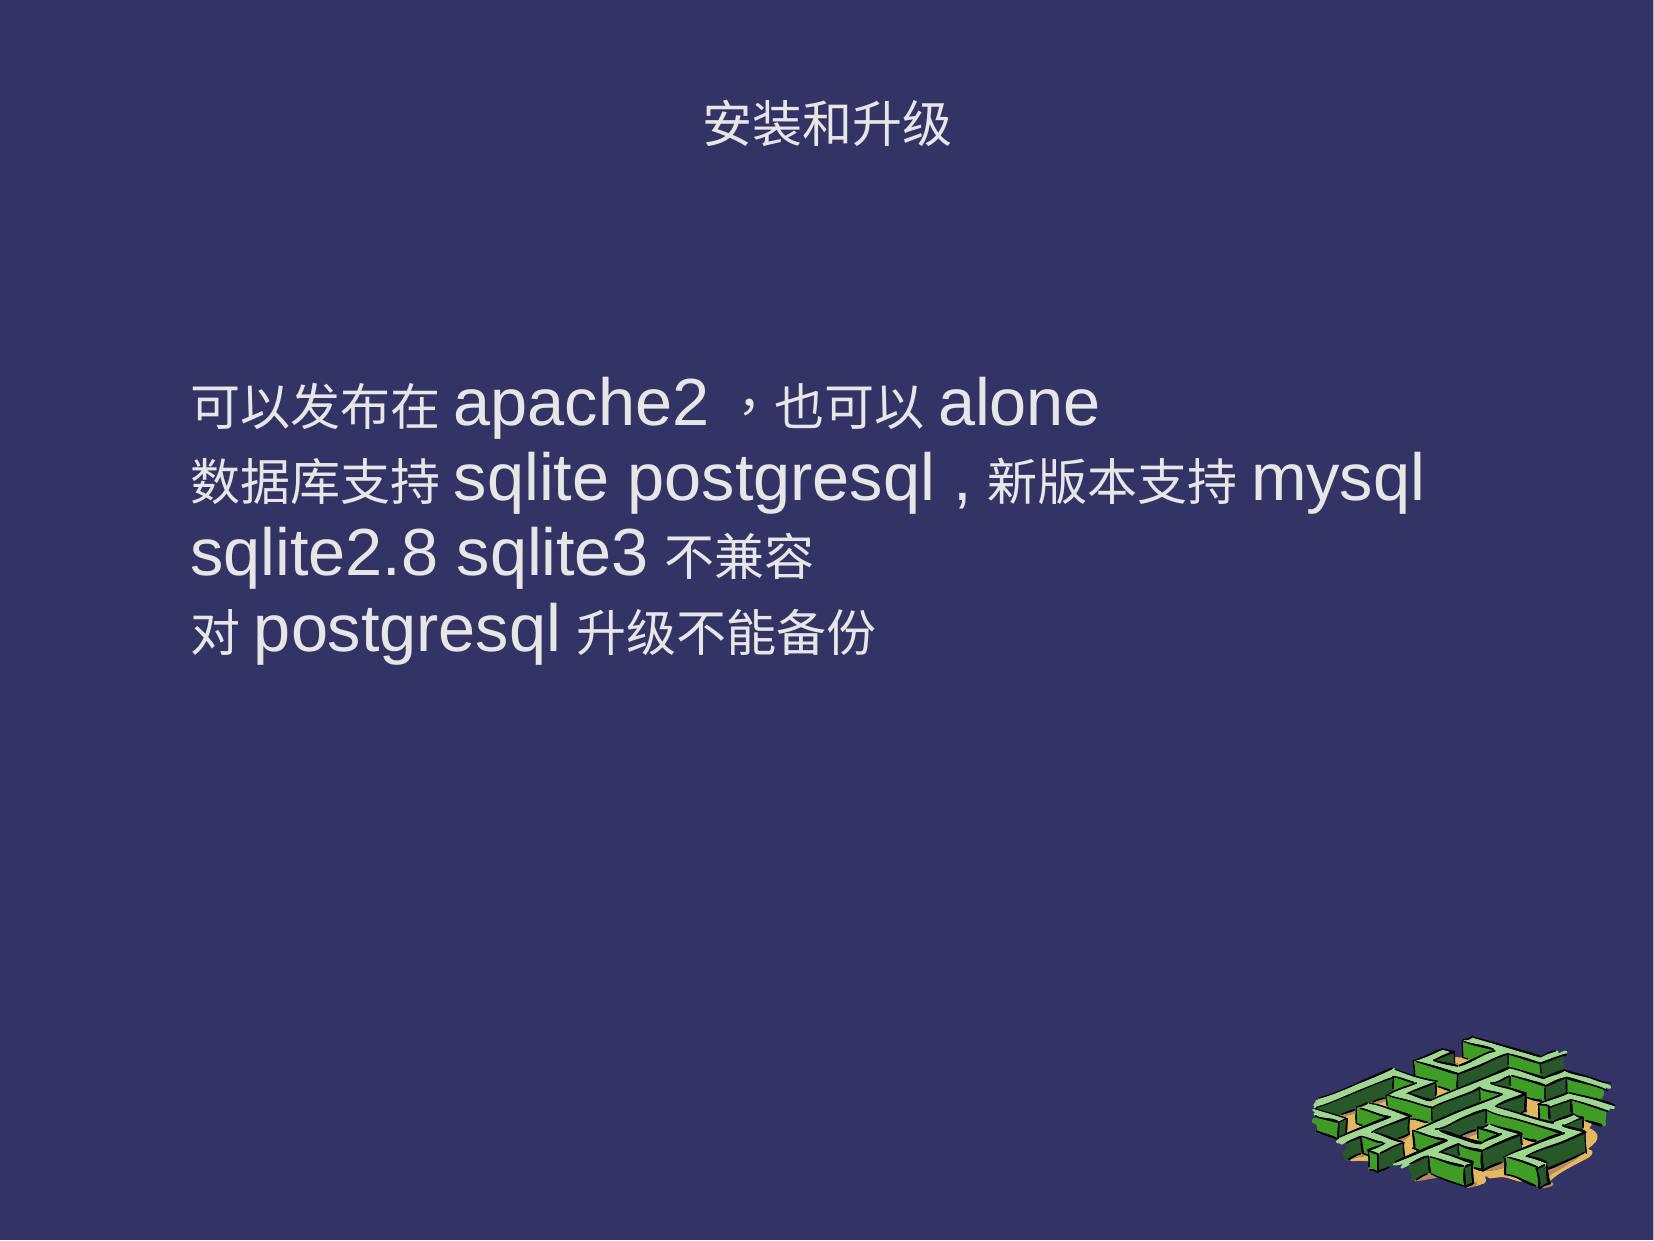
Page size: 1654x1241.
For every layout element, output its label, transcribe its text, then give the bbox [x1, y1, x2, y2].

title 安装和升级 [121, 19, 1534, 227]
list 可以发布在apache2，也可以alone 数据库支持sqlite postgresql ,新版本支持mysql sqlite2.8 sqlite3不兼容 对postgresql升级不能备份 [178, 364, 1570, 1147]
